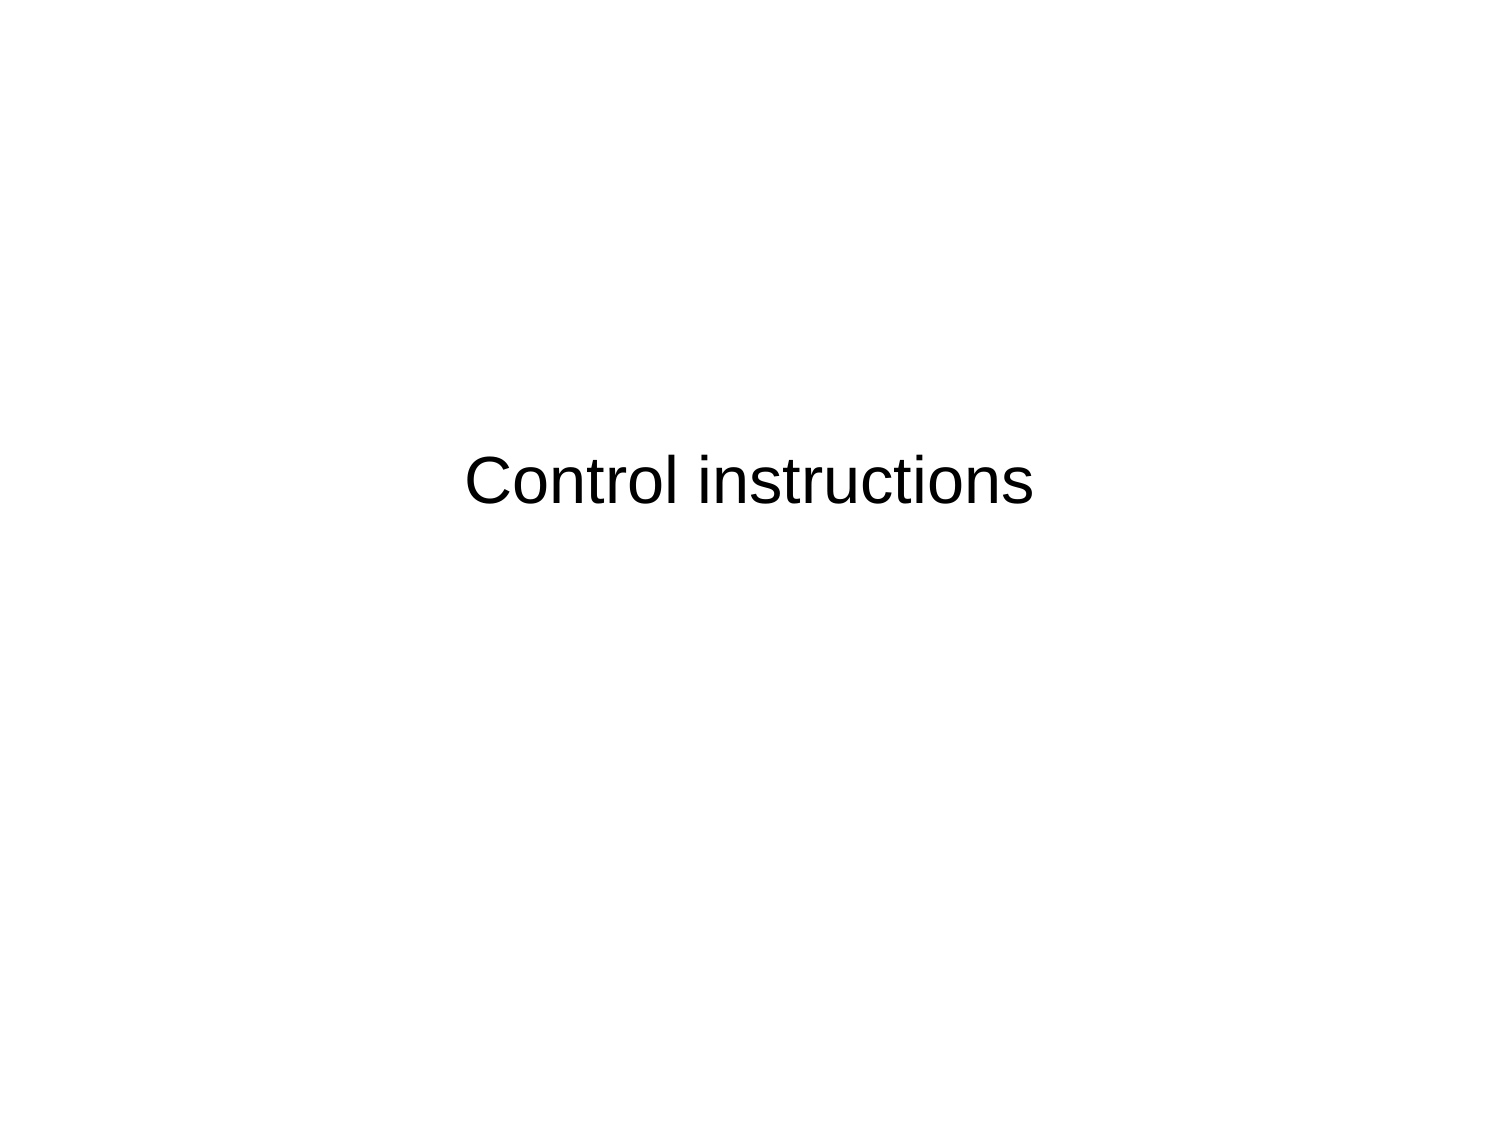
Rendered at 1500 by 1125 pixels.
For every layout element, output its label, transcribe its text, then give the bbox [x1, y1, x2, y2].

subtitle Control instructions [75, 44, 1425, 916]
